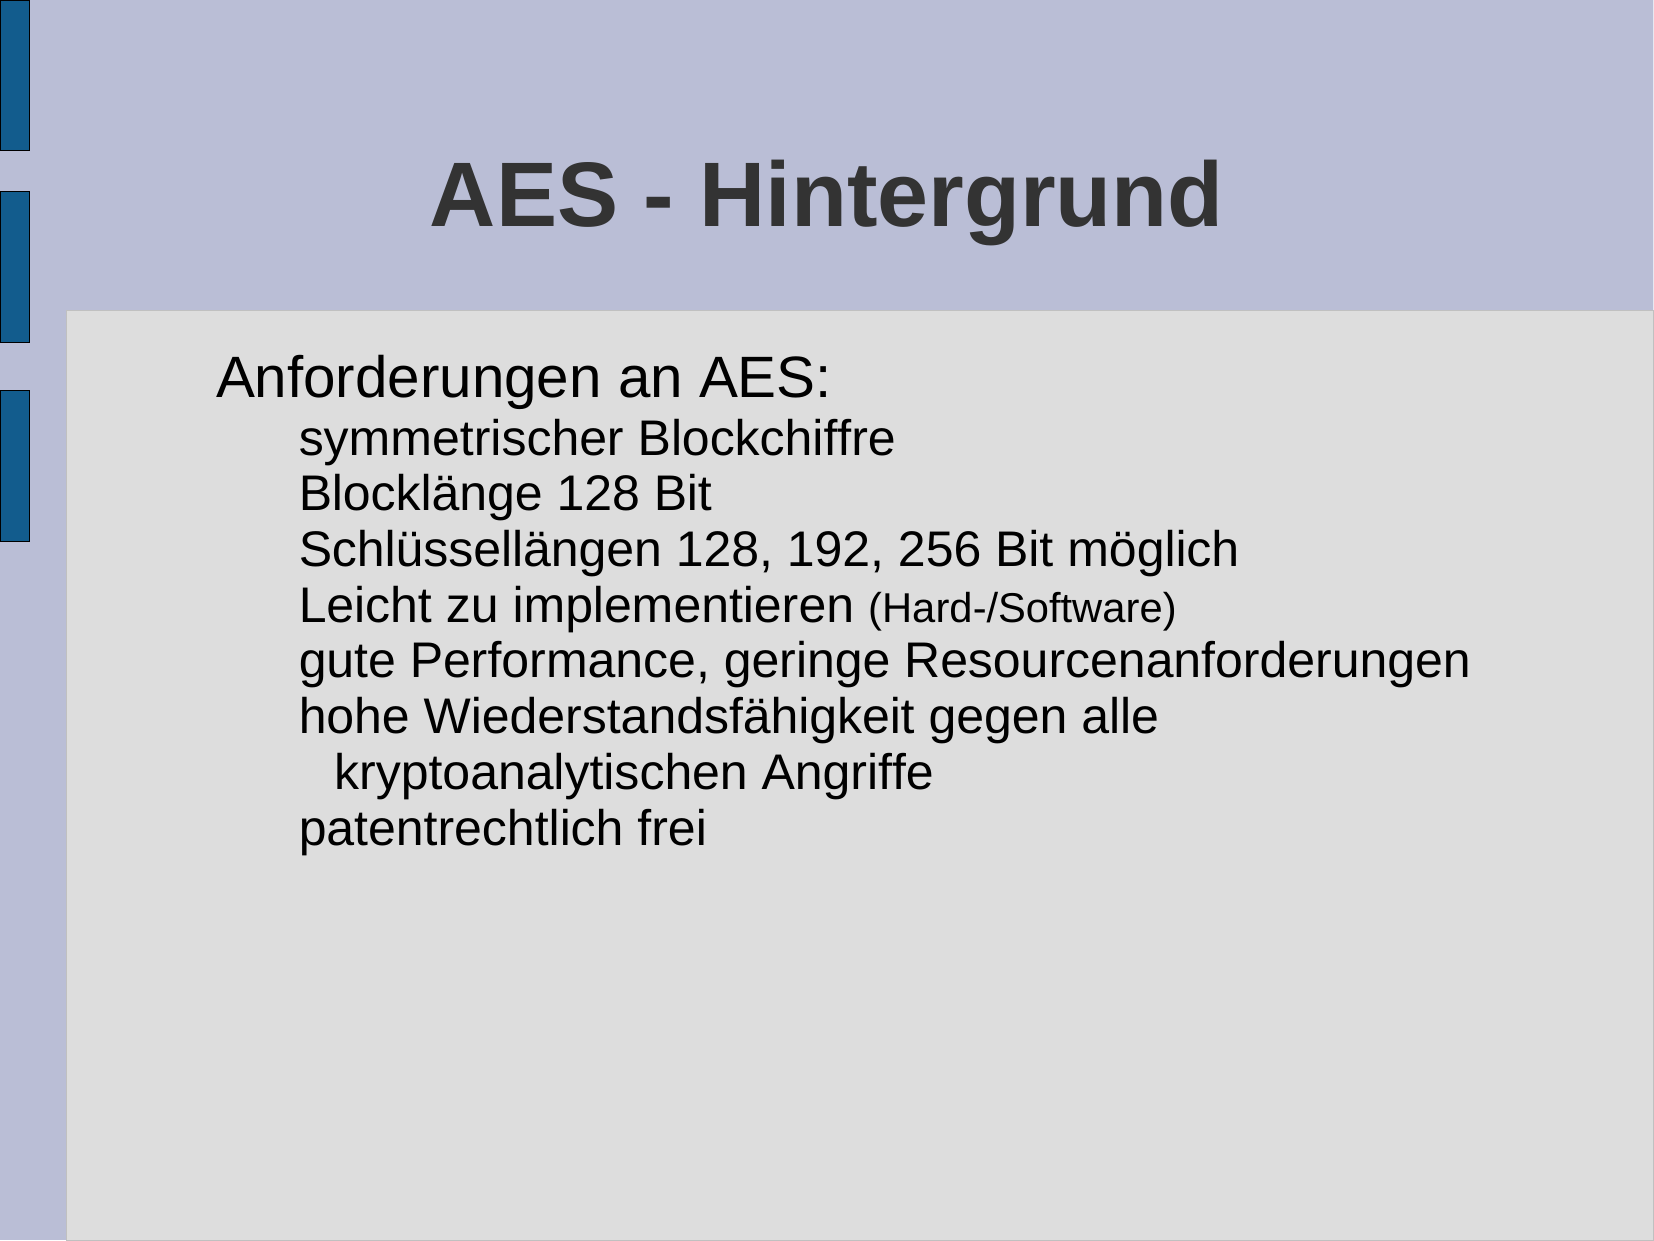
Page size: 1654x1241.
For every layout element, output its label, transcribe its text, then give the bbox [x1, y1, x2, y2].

title AES - Hintergrund [121, 91, 1534, 299]
list Anforderungen an AES: symmetrischer Blockchiffre Blocklänge 128 Bit Schlüssellängen 128, 192, 256 Bit möglich Leicht zu implementieren (Hard-/Software) gute Performance, geringe Resourcenanforderungen hohe Wiederstandsfähigkeit gegen alle kryptoanalytischen Angriffe patentrechtlich frei [121, 344, 1534, 1127]
